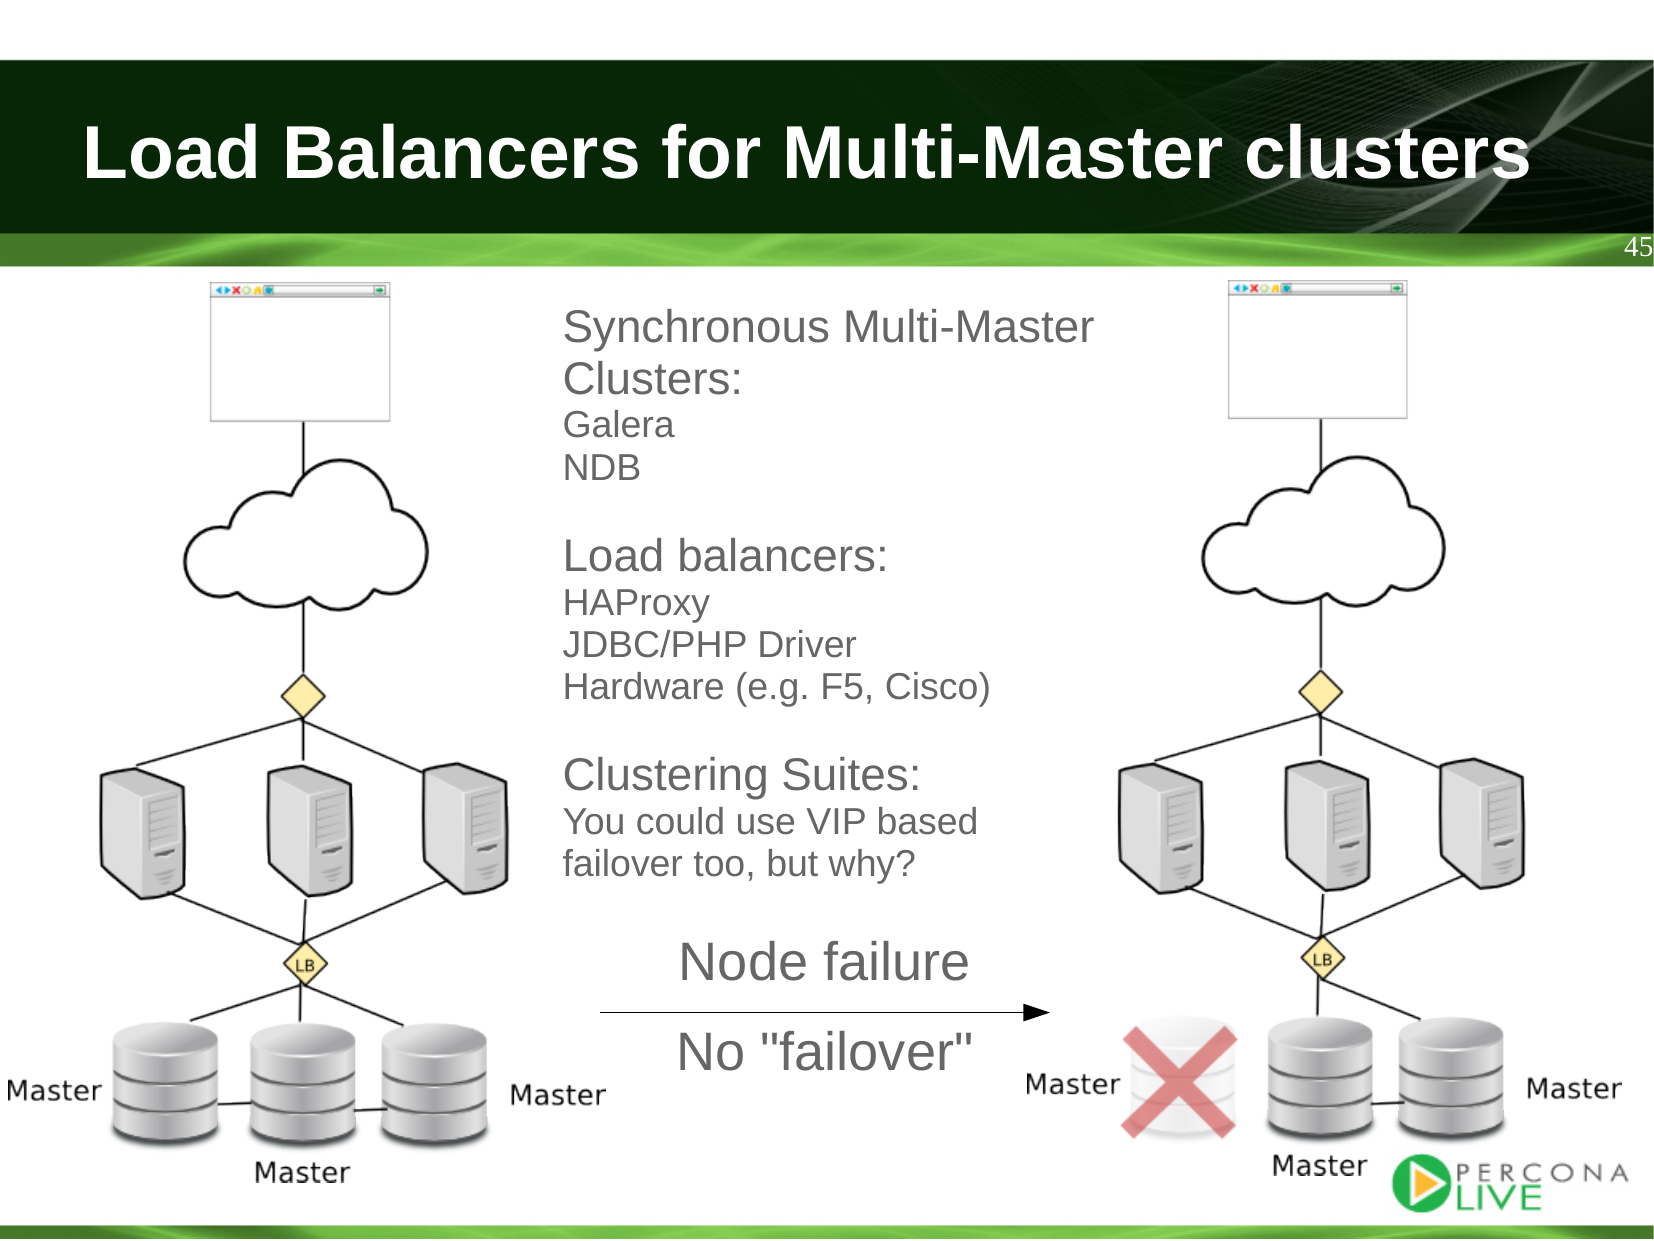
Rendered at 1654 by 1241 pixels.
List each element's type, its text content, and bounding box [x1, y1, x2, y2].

title Load Balancers for Multi-Master clusters [82, 49, 1571, 257]
list Synchronous Multi-Master Clusters: Galera NDB Load balancers: HAProxy JDBC/PHP Driver Hardware (e.g. F5, Cisco) Clustering Suites: You could use VIP based failover too, but why? [606, 301, 1027, 885]
list Node failure No "failover" [606, 931, 1027, 1012]
list Node failure No "failover" [606, 1013, 1027, 1083]
picture [0, 1, 1654, 1239]
